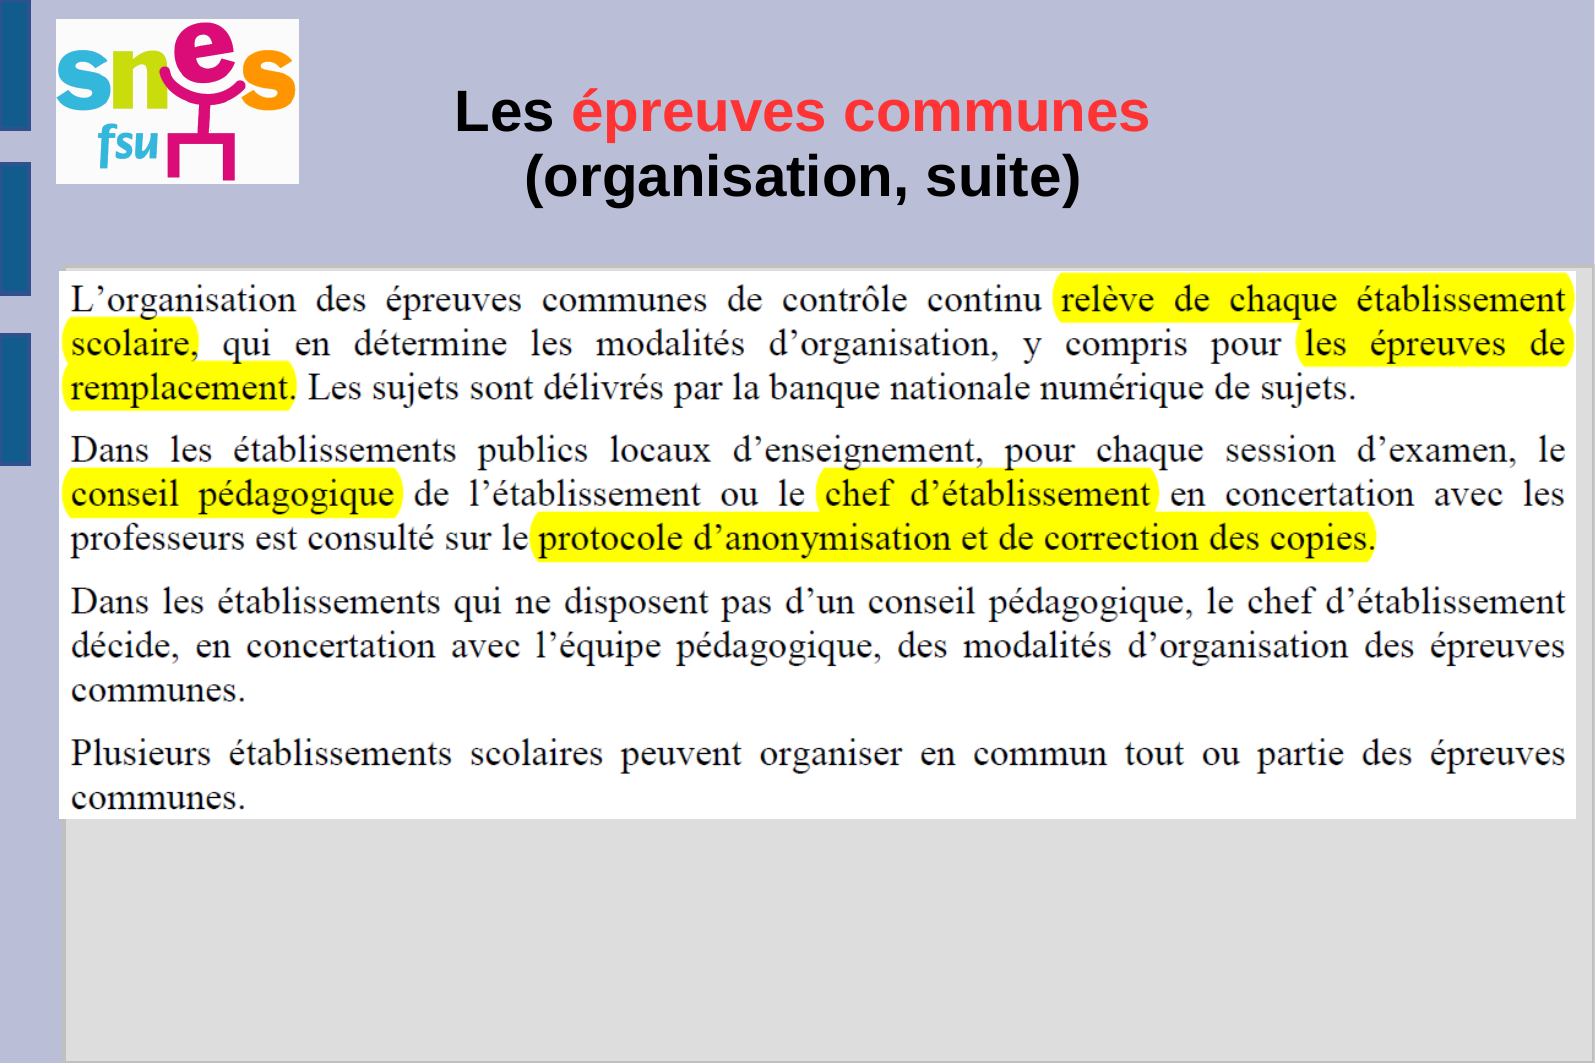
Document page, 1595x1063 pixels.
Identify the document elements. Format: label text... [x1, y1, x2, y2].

picture [56, 19, 299, 184]
picture [59, 271, 1576, 819]
text_box Les épreuves communes (organisation, suite) [401, 70, 1205, 225]
